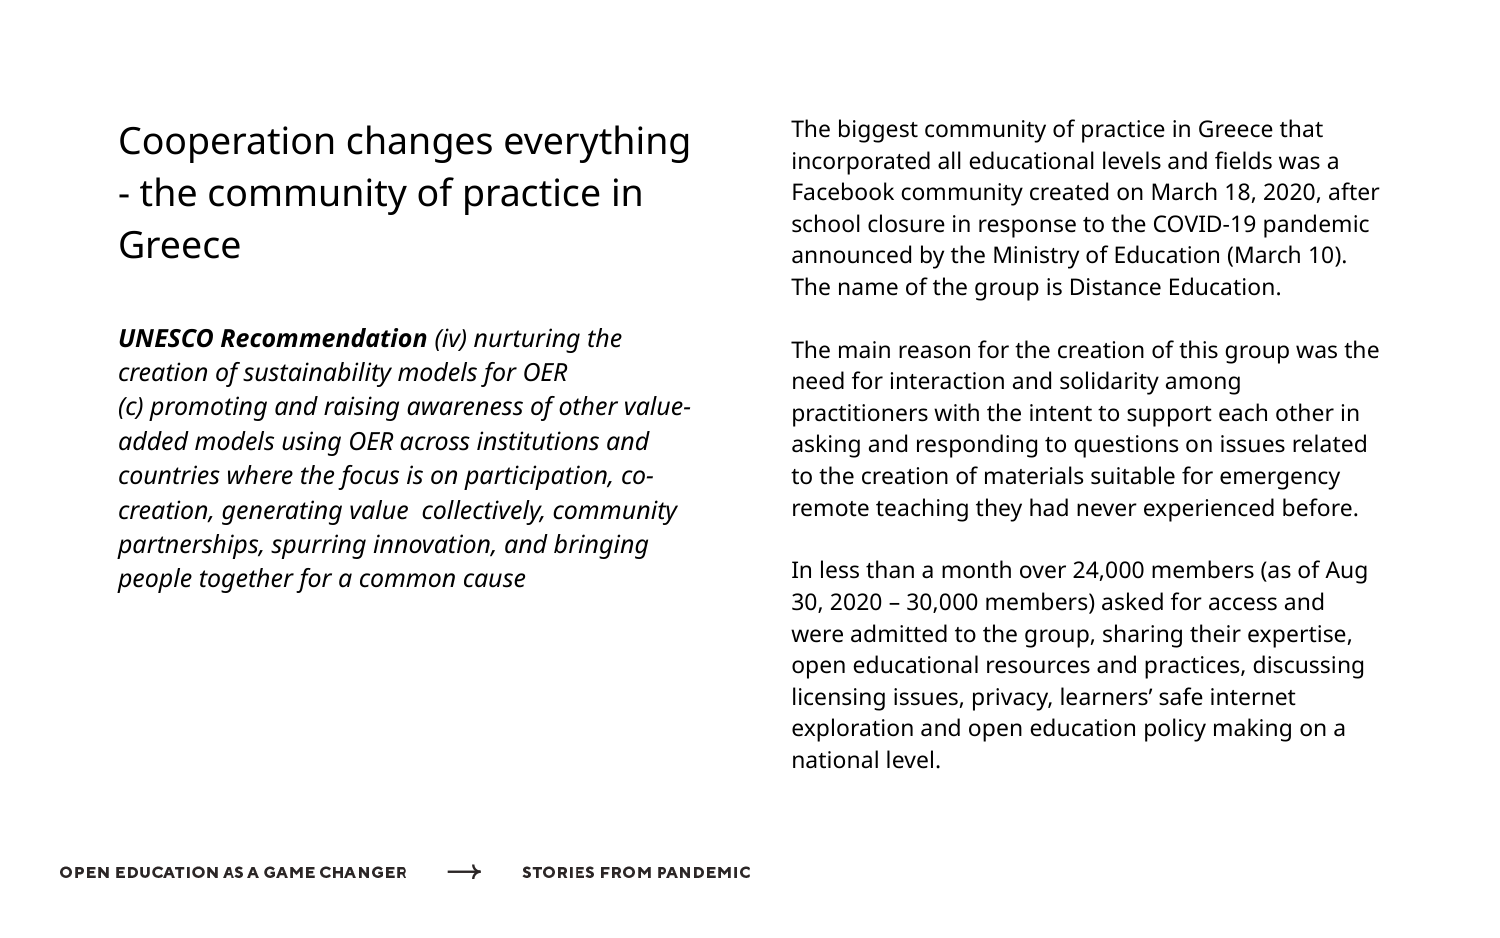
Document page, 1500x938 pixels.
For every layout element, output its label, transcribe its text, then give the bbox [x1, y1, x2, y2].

picture [59, 799, 750, 879]
list The biggest community of practice in Greece that incorporated all educational levels and fields was a Facebook community created on March 18, 2020, after school closure in response to the COVID-19 pandemic announced by the Ministry of Education (March 10). The name of the group is Distance Education. The main reason for the creation of this group was the need for interaction and solidarity among practitioners with the intent to support each other in asking and responding to questions on issues related to the creation of materials suitable for emergency remote teaching they had never experienced before. In less than a month over 24,000 members (as of Aug 30, 2020 – 30,000 members) asked for access and were admitted to the group, sharing their expertise, open educational resources and practices, discussing licensing issues, privacy, learners’ safe internet exploration and open education policy making on a national level. [791, 110, 1382, 770]
list Cooperation changes everything - the community of practice in Greece UNESCO Recommendation (iv) nurturing the creation of sustainability models for OER (c) promoting and raising awareness of other value-added models using OER across institutions and countries where the focus is on participation, co-creation, generating value collectively, community partnerships, spurring innovation, and bringing people together for a common cause [118, 110, 709, 770]
